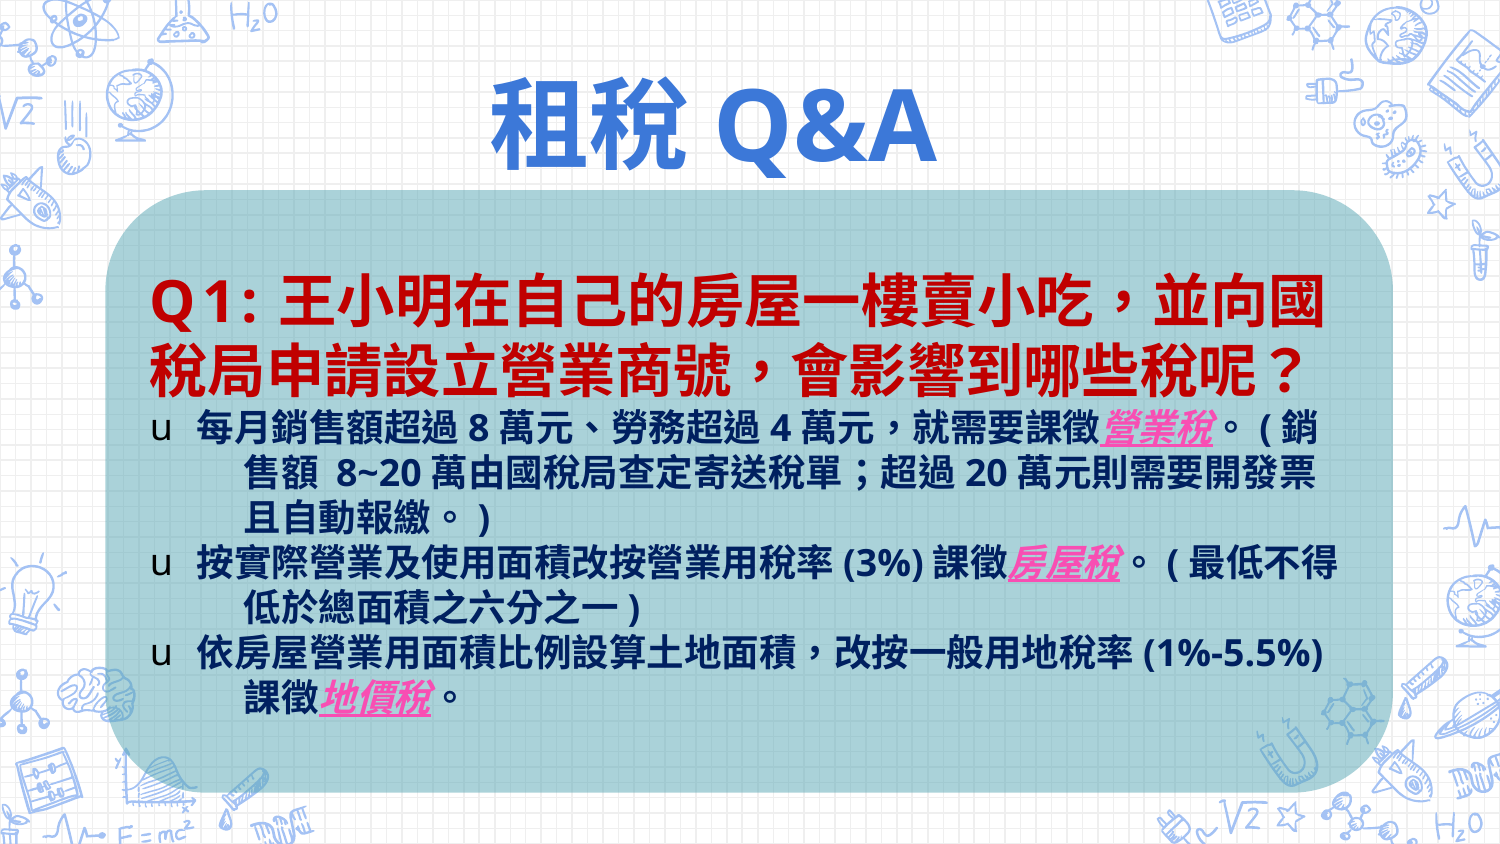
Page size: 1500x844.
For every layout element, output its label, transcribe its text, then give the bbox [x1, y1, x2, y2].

title 租稅Q&A [473, 46, 954, 190]
text_box Q1:王小明在自己的房屋一樓賣小吃，並向國稅局申請設立營業商號，會影響到哪些稅呢？ 每月銷售額超過8萬元、勞務超過4萬元，就需要課徵營業稅。(銷售額 8~20萬由國稅局查定寄送稅單；超過20萬元則需要開發票且自動報繳。) 按實際營業及使用面積改按營業用稅率(3%)課徵房屋稅。(最低不得低於總面積之六分之一) 依房屋營業用面積比例設算土地面積，改按一般用地稅率(1%-5.5%)課徵地價稅。 [105, 190, 1393, 793]
